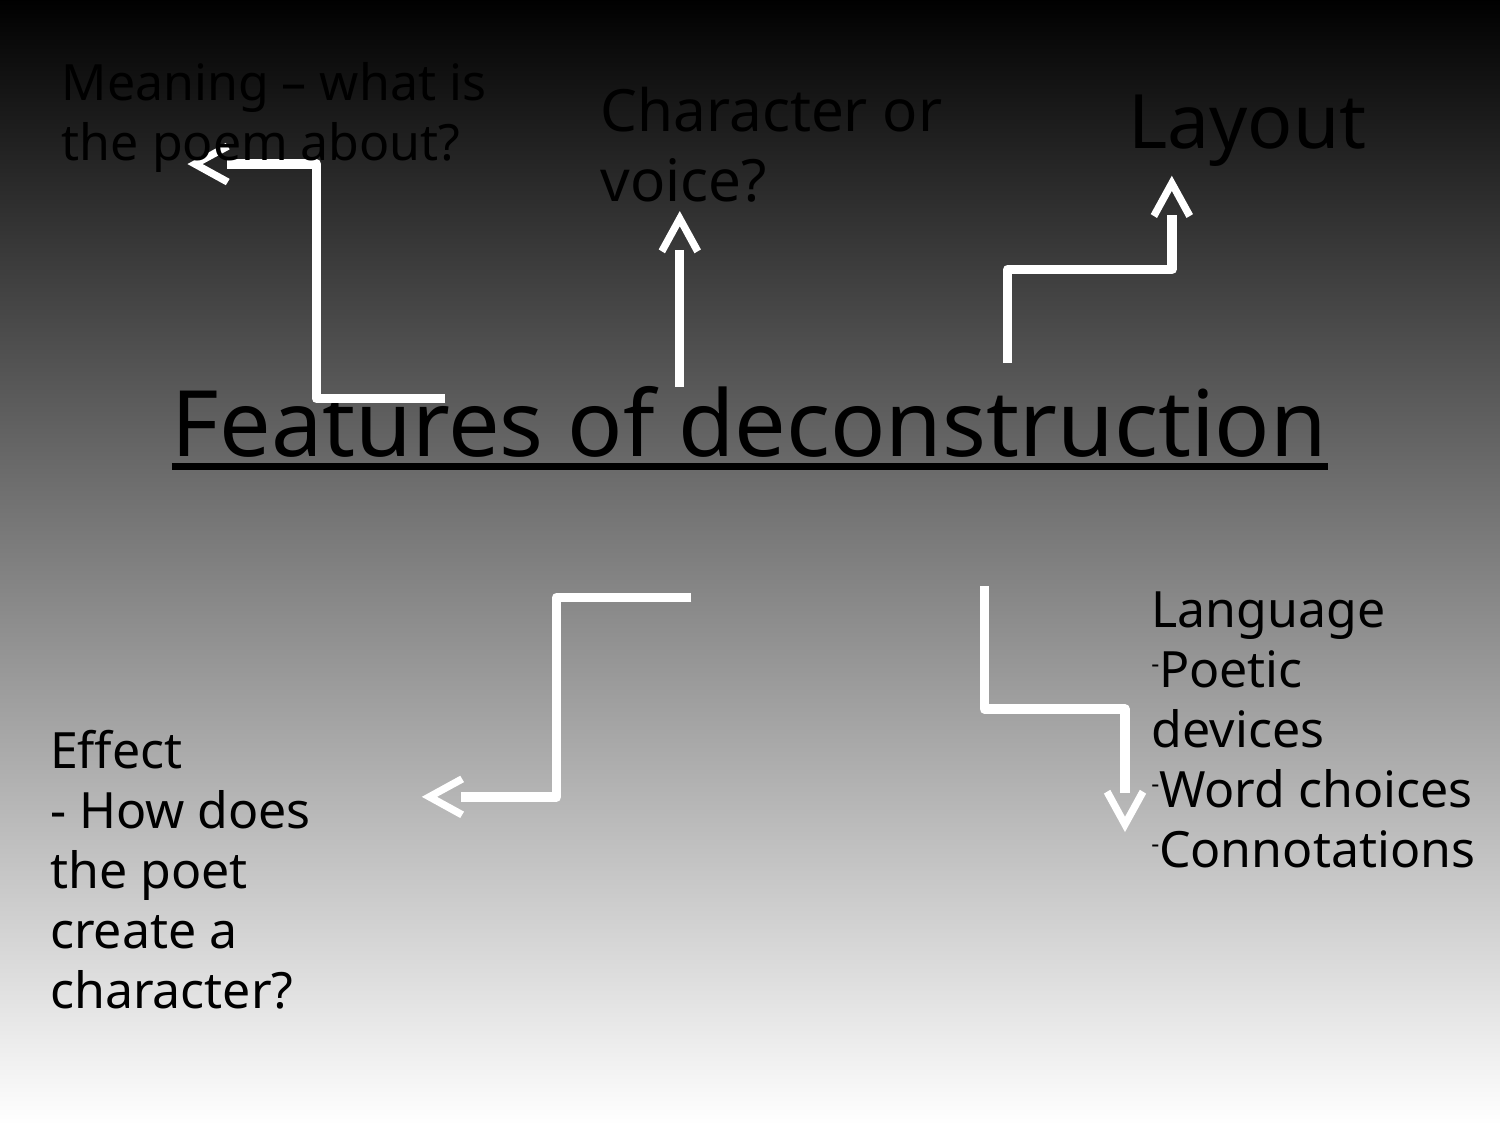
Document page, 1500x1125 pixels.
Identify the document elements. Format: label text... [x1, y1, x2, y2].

text_box Effect - How does the poet create a character? [35, 703, 375, 1026]
text_box Layout [1113, 58, 1407, 172]
text_box Character or voice? [585, 58, 961, 222]
title Features of deconstruction [112, 349, 1388, 591]
text_box Language Poetic devices Word choices Connotations [1136, 562, 1500, 886]
text_box Meaning – what is the poem about? [46, 35, 563, 178]
